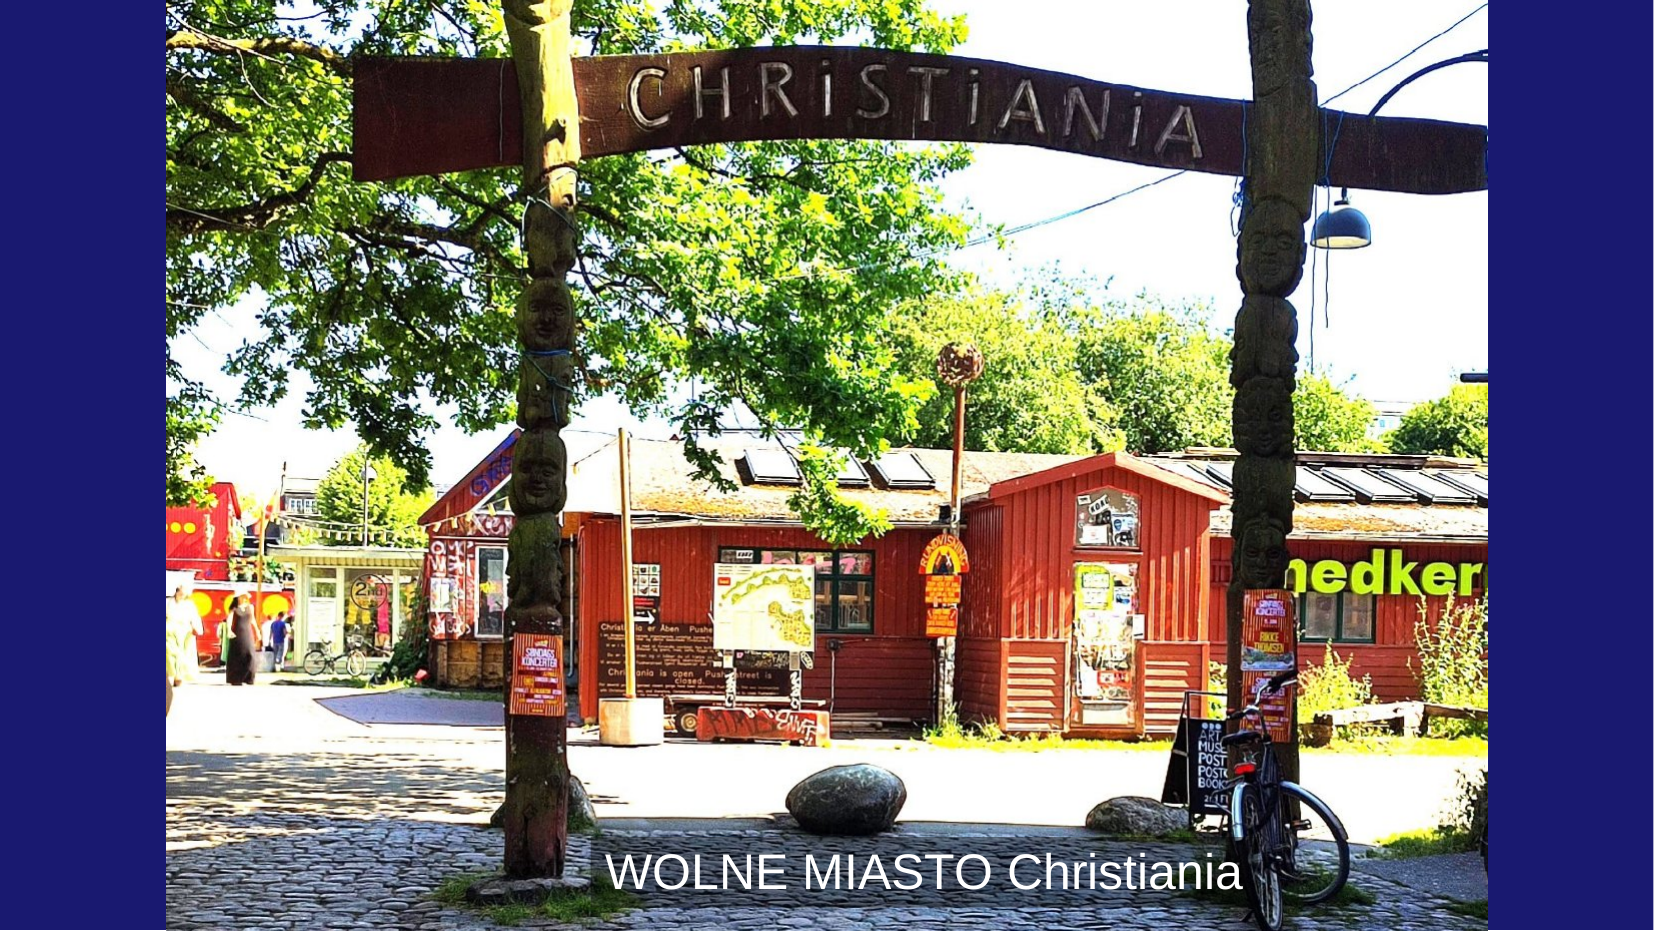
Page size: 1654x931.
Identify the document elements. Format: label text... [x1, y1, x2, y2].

picture [166, 0, 1488, 931]
text_box WOLNE MIASTO Christiania [590, 837, 1259, 908]
